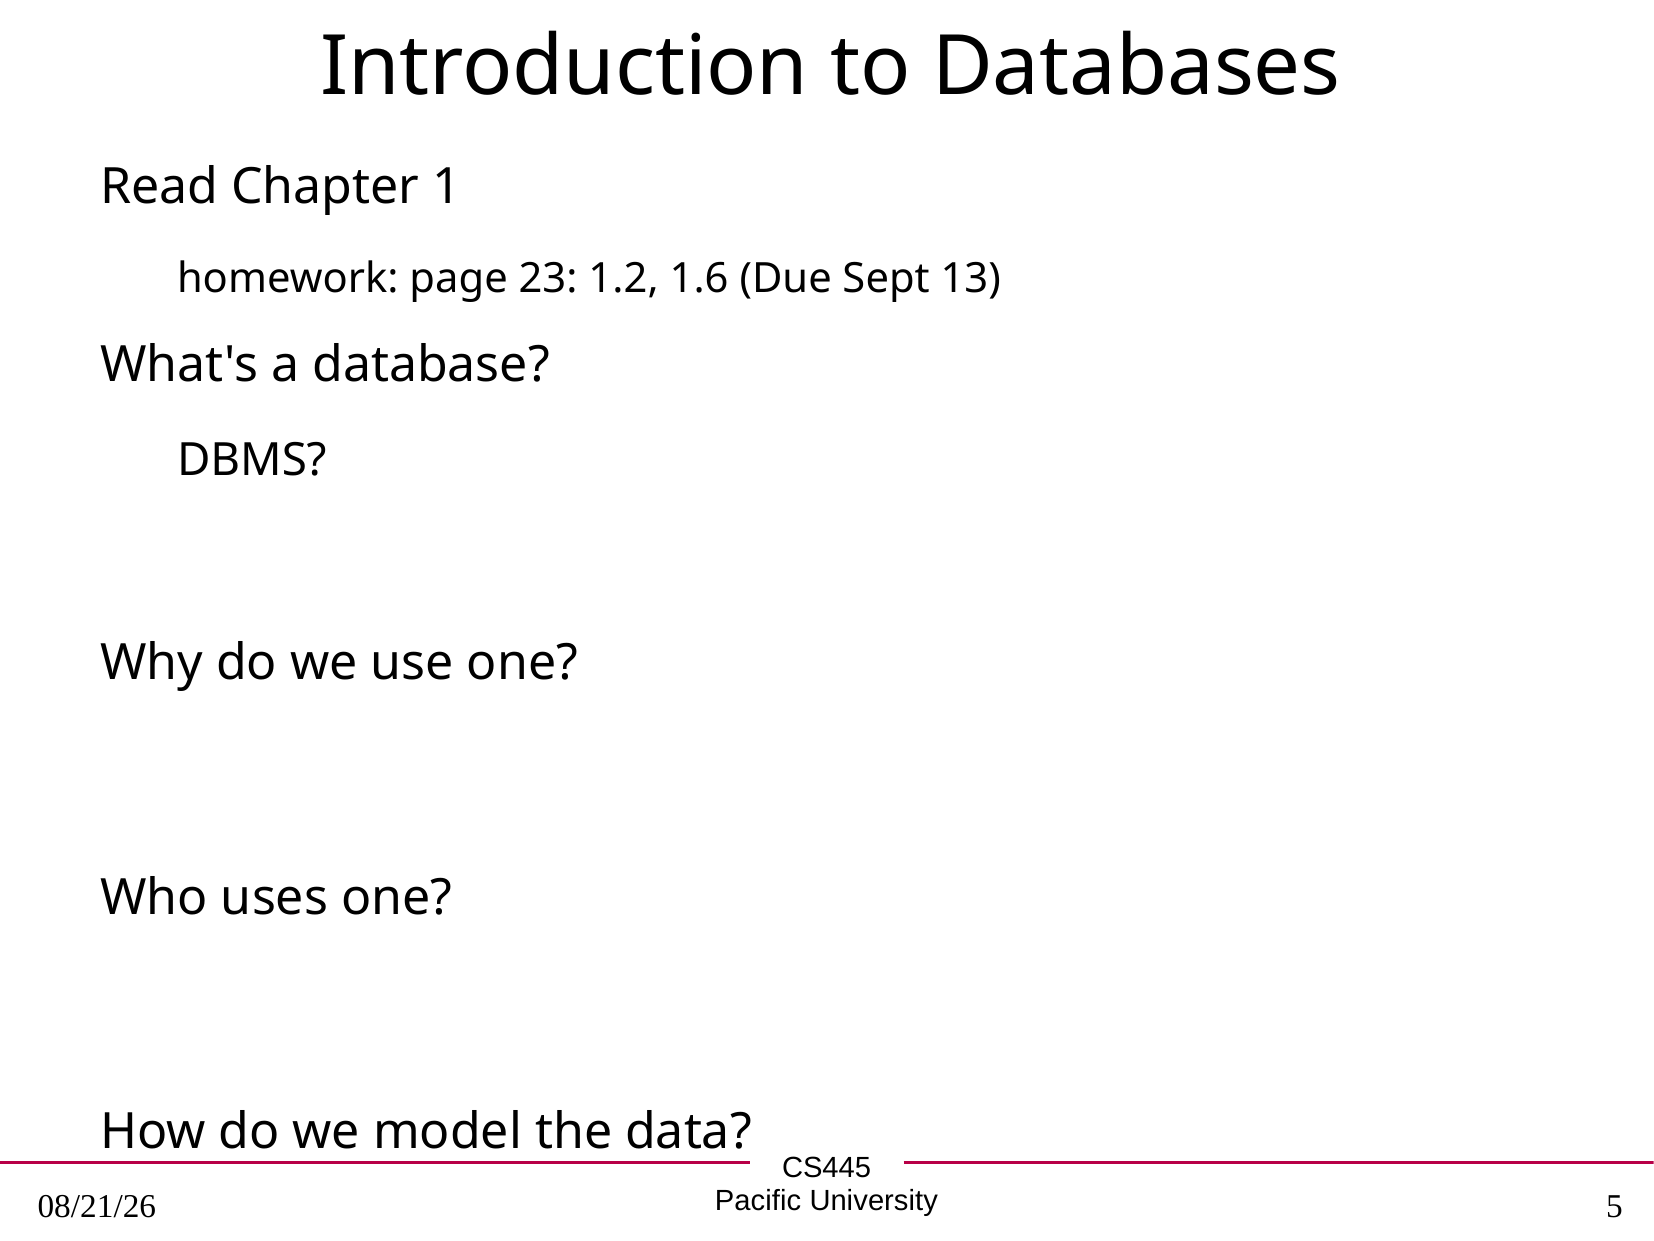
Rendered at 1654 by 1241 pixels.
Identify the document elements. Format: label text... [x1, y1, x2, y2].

title Introduction to Databases [86, 13, 1576, 111]
list Read Chapter 1 homework: page 23: 1.2, 1.6 (Due Sept 13) What's a database? DBMS? Why do we use one? Who uses one? How do we model the data? [82, 150, 1571, 1111]
